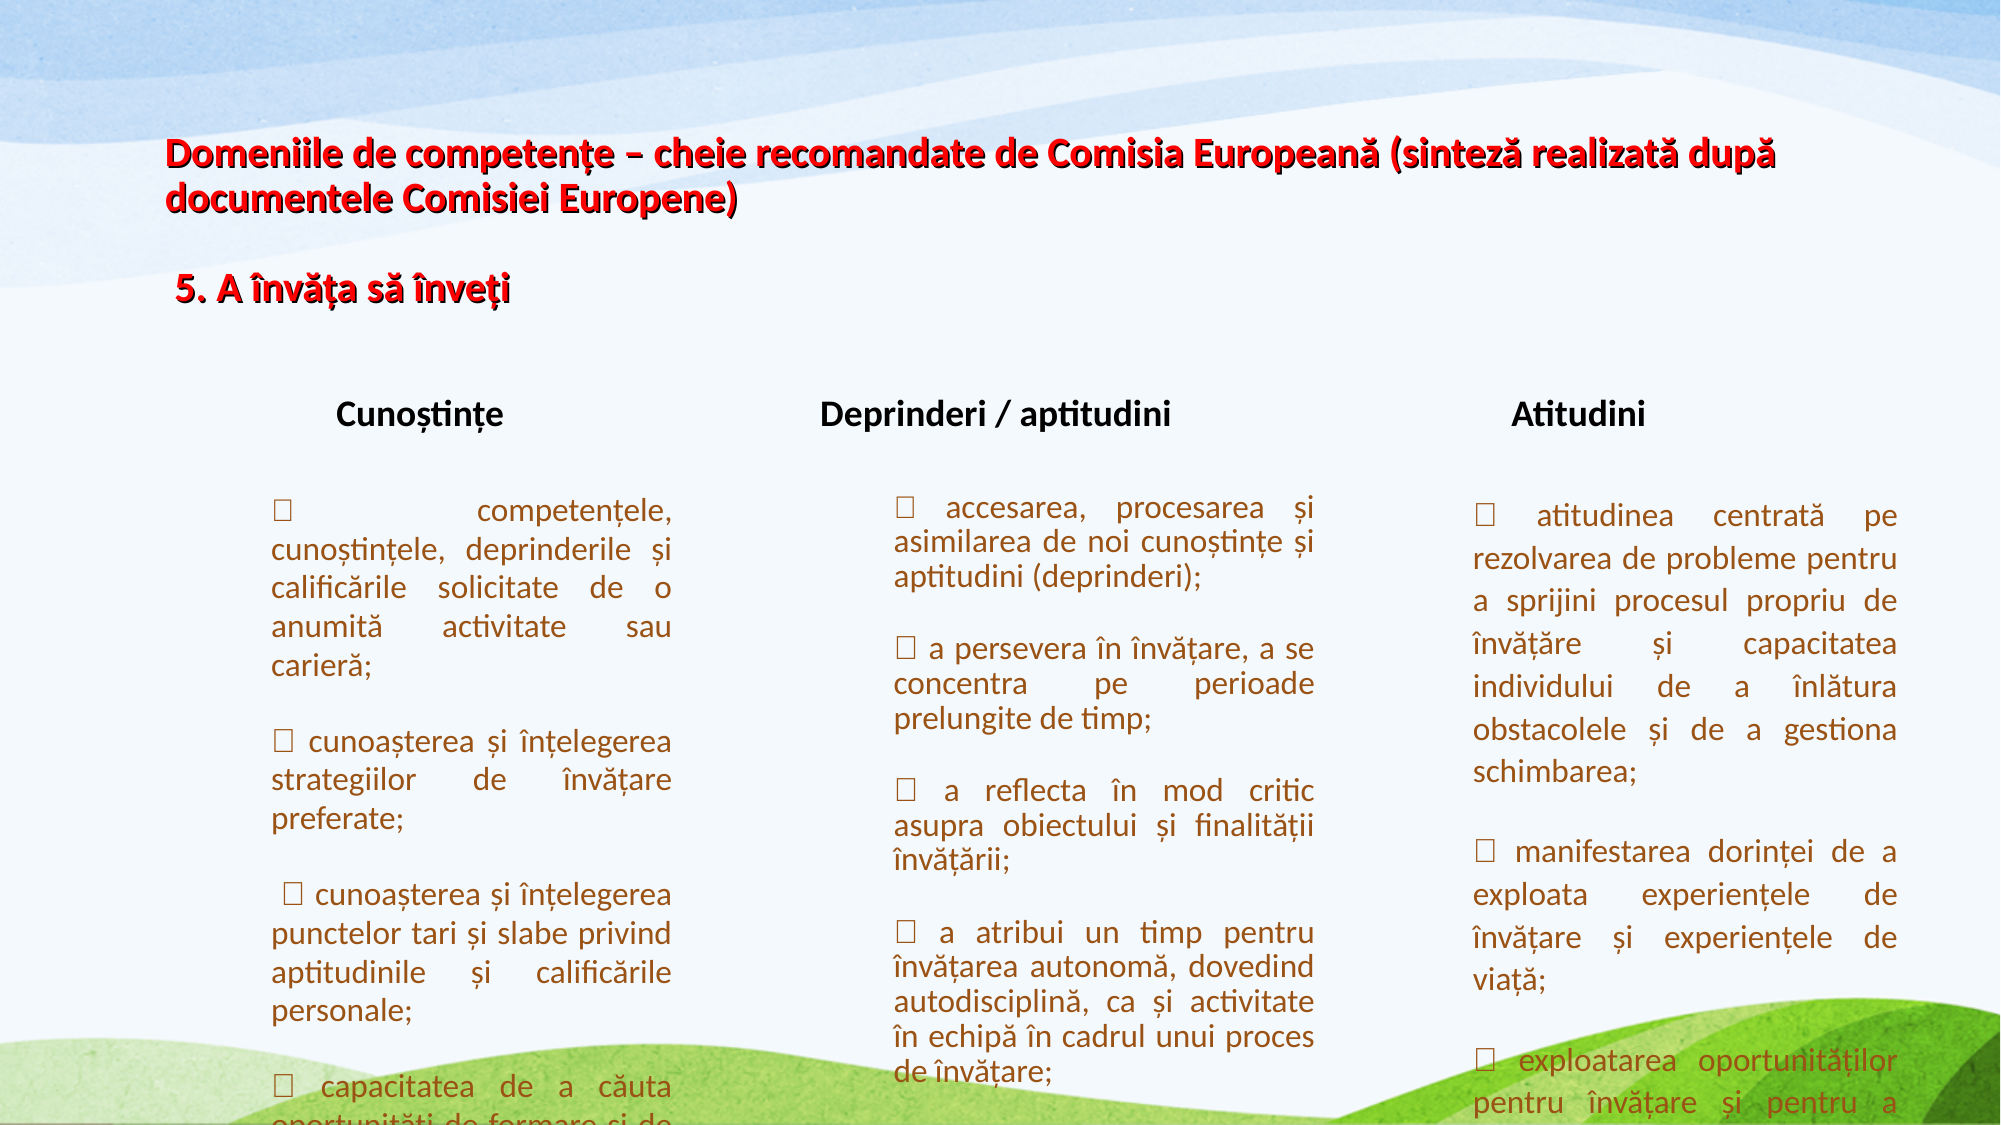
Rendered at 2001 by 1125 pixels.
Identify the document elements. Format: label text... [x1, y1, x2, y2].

list  competenţele, cunoştinţele, deprinderile şi calificările solicitate de o anumită activitate sau carieră;  cunoaşterea şi înţelegerea strategiilor de învăţare preferate;  cunoaşterea şi înţelegerea punctelor tari şi slabe privind aptitudinile şi calificările personale;  capacitatea de a căuta oportunităţi de formare şi de consiliere pentru carieră şi educaţie. [106, 482, 692, 1104]
title Domeniile de competenţe – cheie recomandate de Comisia Europeană (sinteză realizată după documentele Comisiei Europene) 5. A învăţa să înveţi [149, 99, 1851, 364]
list Cunoştinţe [149, 388, 692, 414]
list Deprinderi / aptitudini [730, 388, 1271, 482]
list  atitudinea centrată pe rezolvarea de probleme pentru a sprijini procesul propriu de învăţăre şi capacitatea individului de a înlătura obstacolele şi de a gestiona schimbarea;  manifestarea dorinţei de a exploata experienţele de învăţare şi experienţele de viaţă;  exploatarea oportunităţilor pentru învăţare şi pentru a aplica achiziţiile în diverse situaţii de viaţă. [1307, 482, 1914, 1125]
list  accesarea, procesarea şi asimilarea de noi cunoştinţe şi aptitudini (deprinderi);  a persevera în învăţare, a se concentra pe perioade prelungite de timp;  a reflecta în mod critic asupra obiectului şi finalităţii învăţării;  a atribui un timp pentru învăţarea autonomă, dovedind autodisciplină, ca şi activitate în echipă în cadrul unui proces de învăţare;  a organiza propria sa învăţare. [728, 482, 1307, 1125]
picture [0, 0, 2001, 1125]
list Atitudini [1307, 388, 1851, 482]
